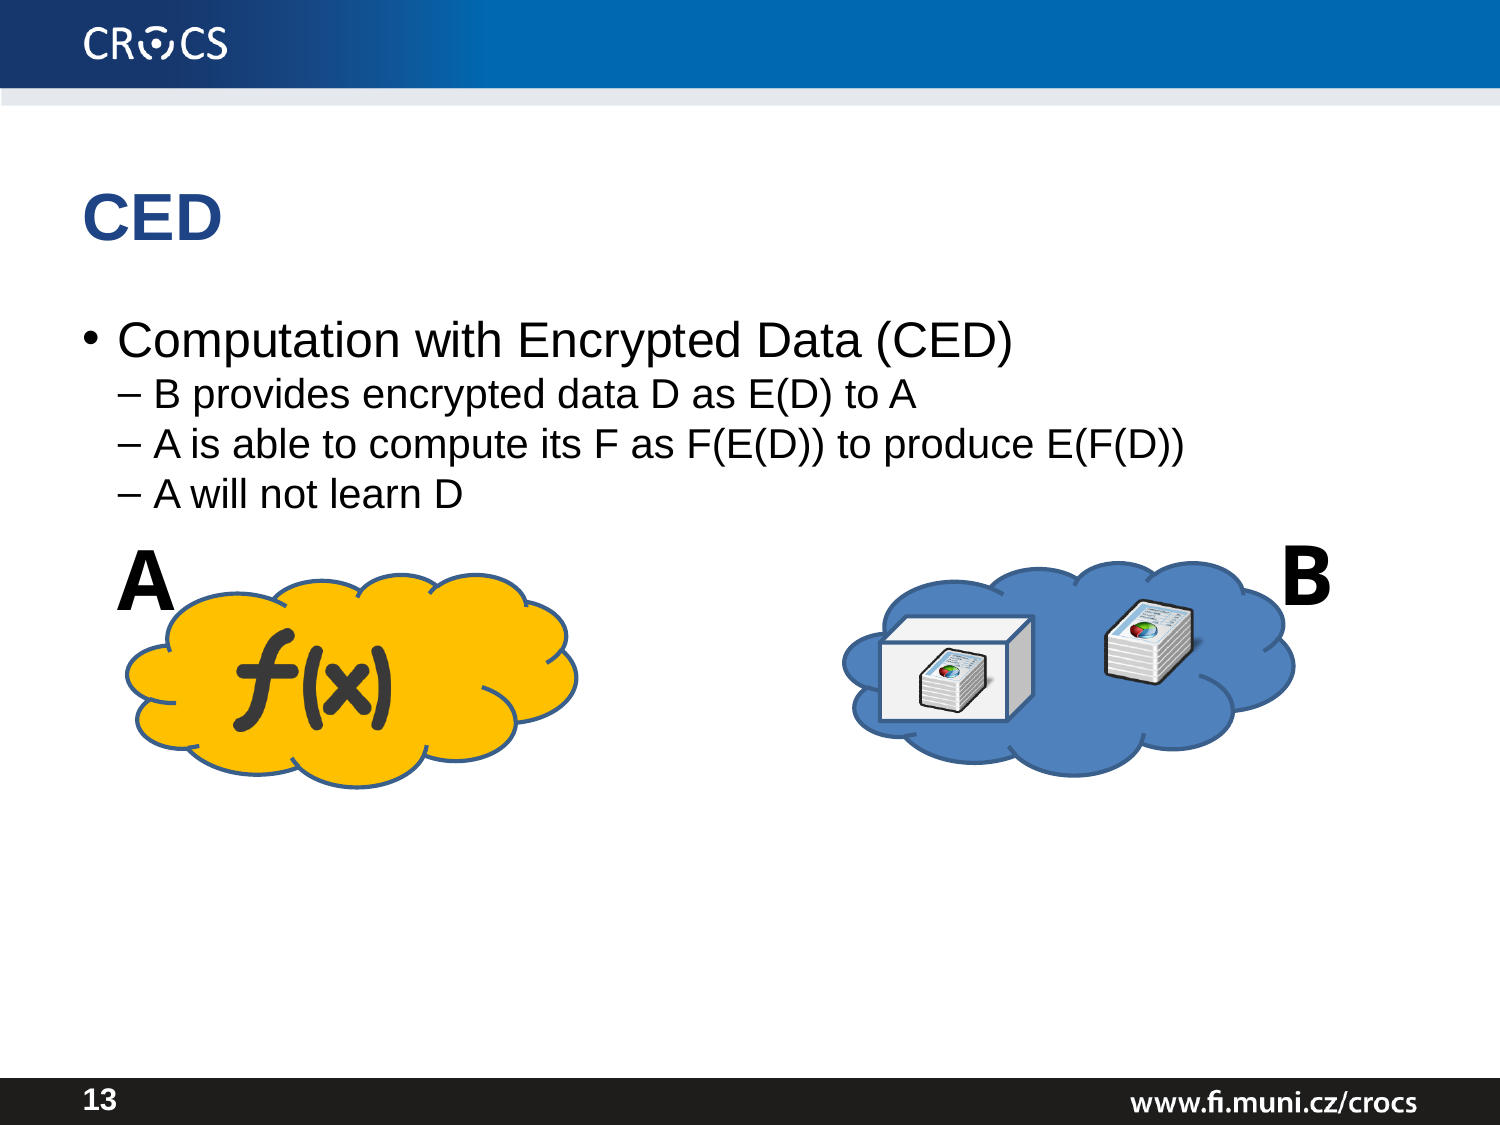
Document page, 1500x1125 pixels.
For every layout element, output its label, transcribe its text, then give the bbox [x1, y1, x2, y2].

picture [0, 0, 1500, 1125]
text_box A [102, 520, 197, 635]
text_box <number> [82, 1078, 148, 1125]
text_box [127, 574, 577, 788]
text_box B [1264, 514, 1358, 630]
text_box CED [82, 148, 1433, 279]
text_box Computation with Encrypted Data (CED) B provides encrypted data D as E(D) to A A is able to compute its F as F(E(D)) to produce E(F(D)) A will not learn D [82, 307, 1433, 988]
text_box [880, 617, 1034, 722]
